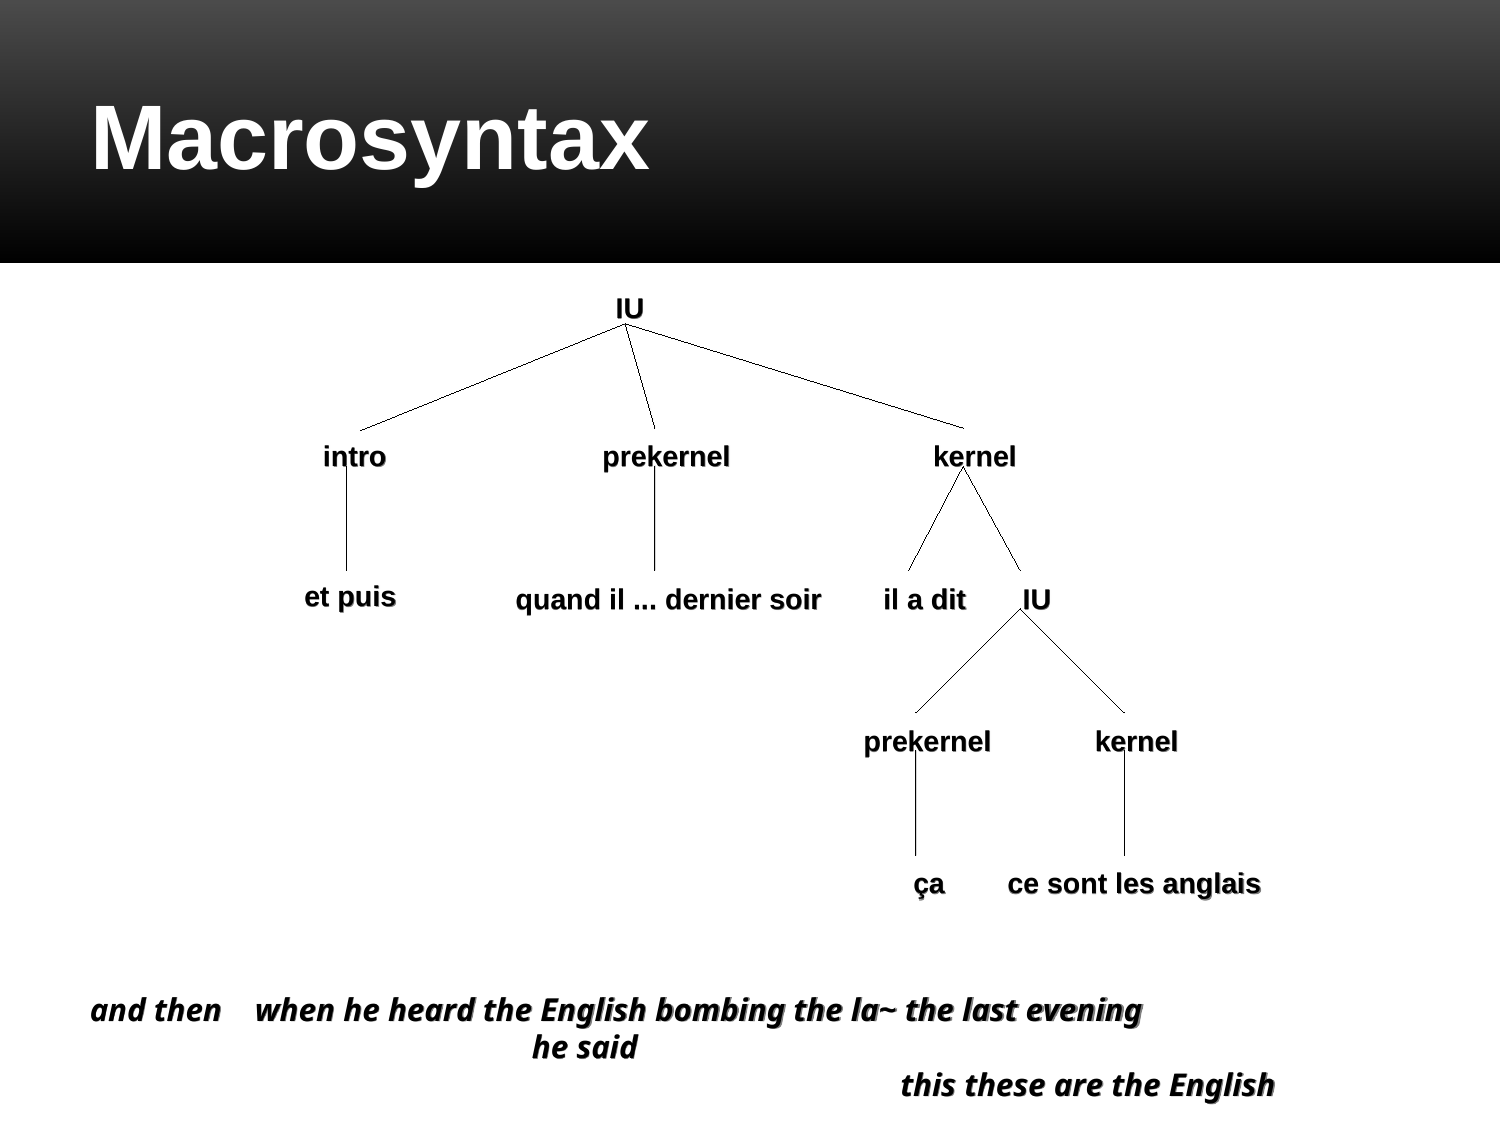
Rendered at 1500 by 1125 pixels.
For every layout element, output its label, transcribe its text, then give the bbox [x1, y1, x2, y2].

text_box IU [609, 325, 626, 332]
title Macrosyntax [75, 45, 1426, 233]
text_box ce sont les anglais [992, 858, 1277, 908]
text_box kernel [1080, 715, 1194, 765]
text_box prekernel [587, 430, 746, 480]
text_box IU [600, 282, 660, 332]
text_box et puis [289, 570, 412, 620]
text_box prekernel [848, 715, 1007, 765]
text_box IU [1007, 573, 1067, 623]
text_box il a dit [868, 573, 982, 623]
text_box ça [898, 858, 960, 908]
text_box and then when he heard the English bombing the la~ the last evening he said this these are the English [75, 982, 1441, 1110]
text_box intro [308, 430, 402, 480]
text_box quand il ... dernier soir [500, 573, 837, 623]
text_box IU [626, 325, 647, 332]
text_box kernel [958, 468, 970, 480]
text_box kernel [918, 430, 1032, 480]
text_box IU [1008, 610, 1033, 623]
